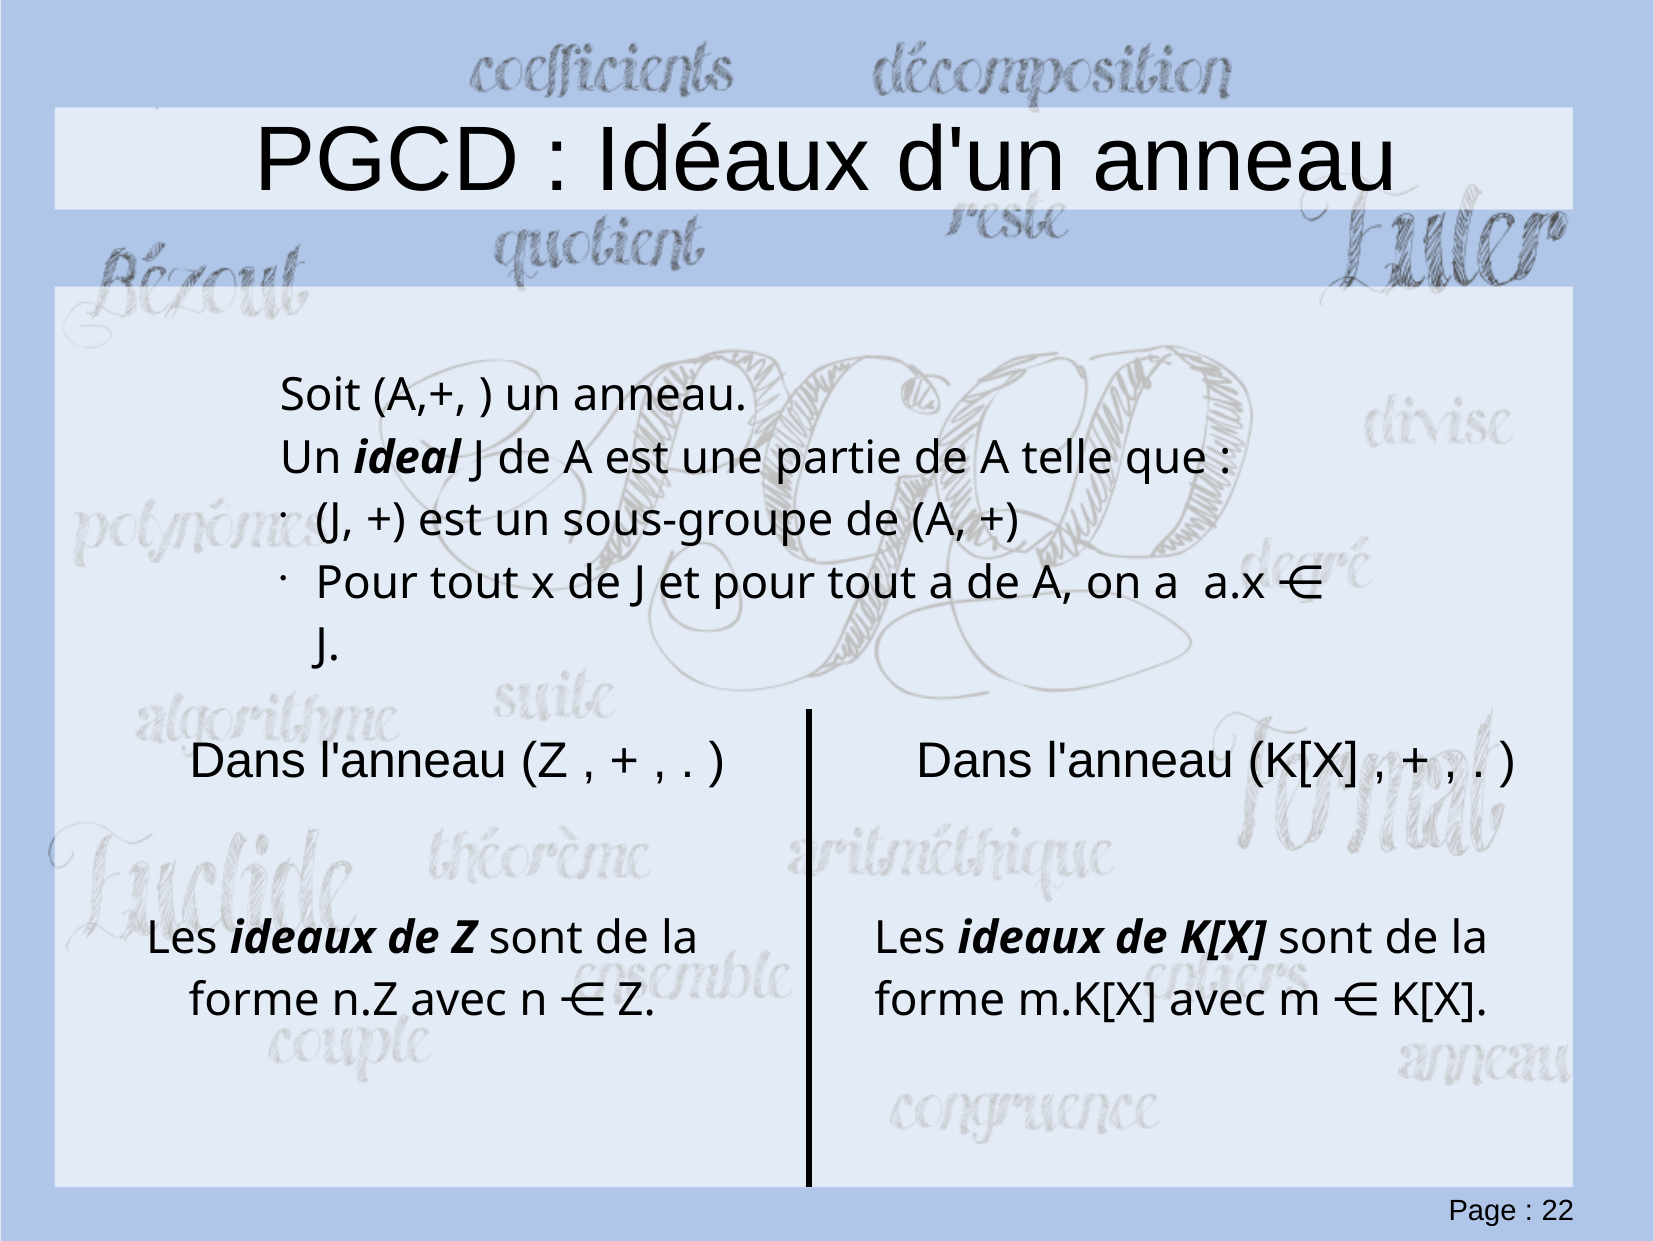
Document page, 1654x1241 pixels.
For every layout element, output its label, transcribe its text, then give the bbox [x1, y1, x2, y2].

text_box Soit (A,+, ) un anneau. Un ideal J de A est une partie de A telle que : (J, +) est un sous-groupe de (A, +) Pour tout x de J et pour tout a de A, on a a.x ⋲ J. [265, 354, 1365, 616]
list Dans l'anneau (Z , + , . ) Les ideaux de Z sont de la forme n.Z avec n ⋲ Z. [88, 732, 756, 1170]
list Dans l'anneau (K[X] , + , . ) Les ideaux de K[X] sont de la forme m.K[X] avec m ⋲ K[X]. [838, 732, 1524, 1176]
picture [0, 0, 1654, 1241]
title PGCD : Idéaux d'un anneau [82, 55, 1571, 263]
